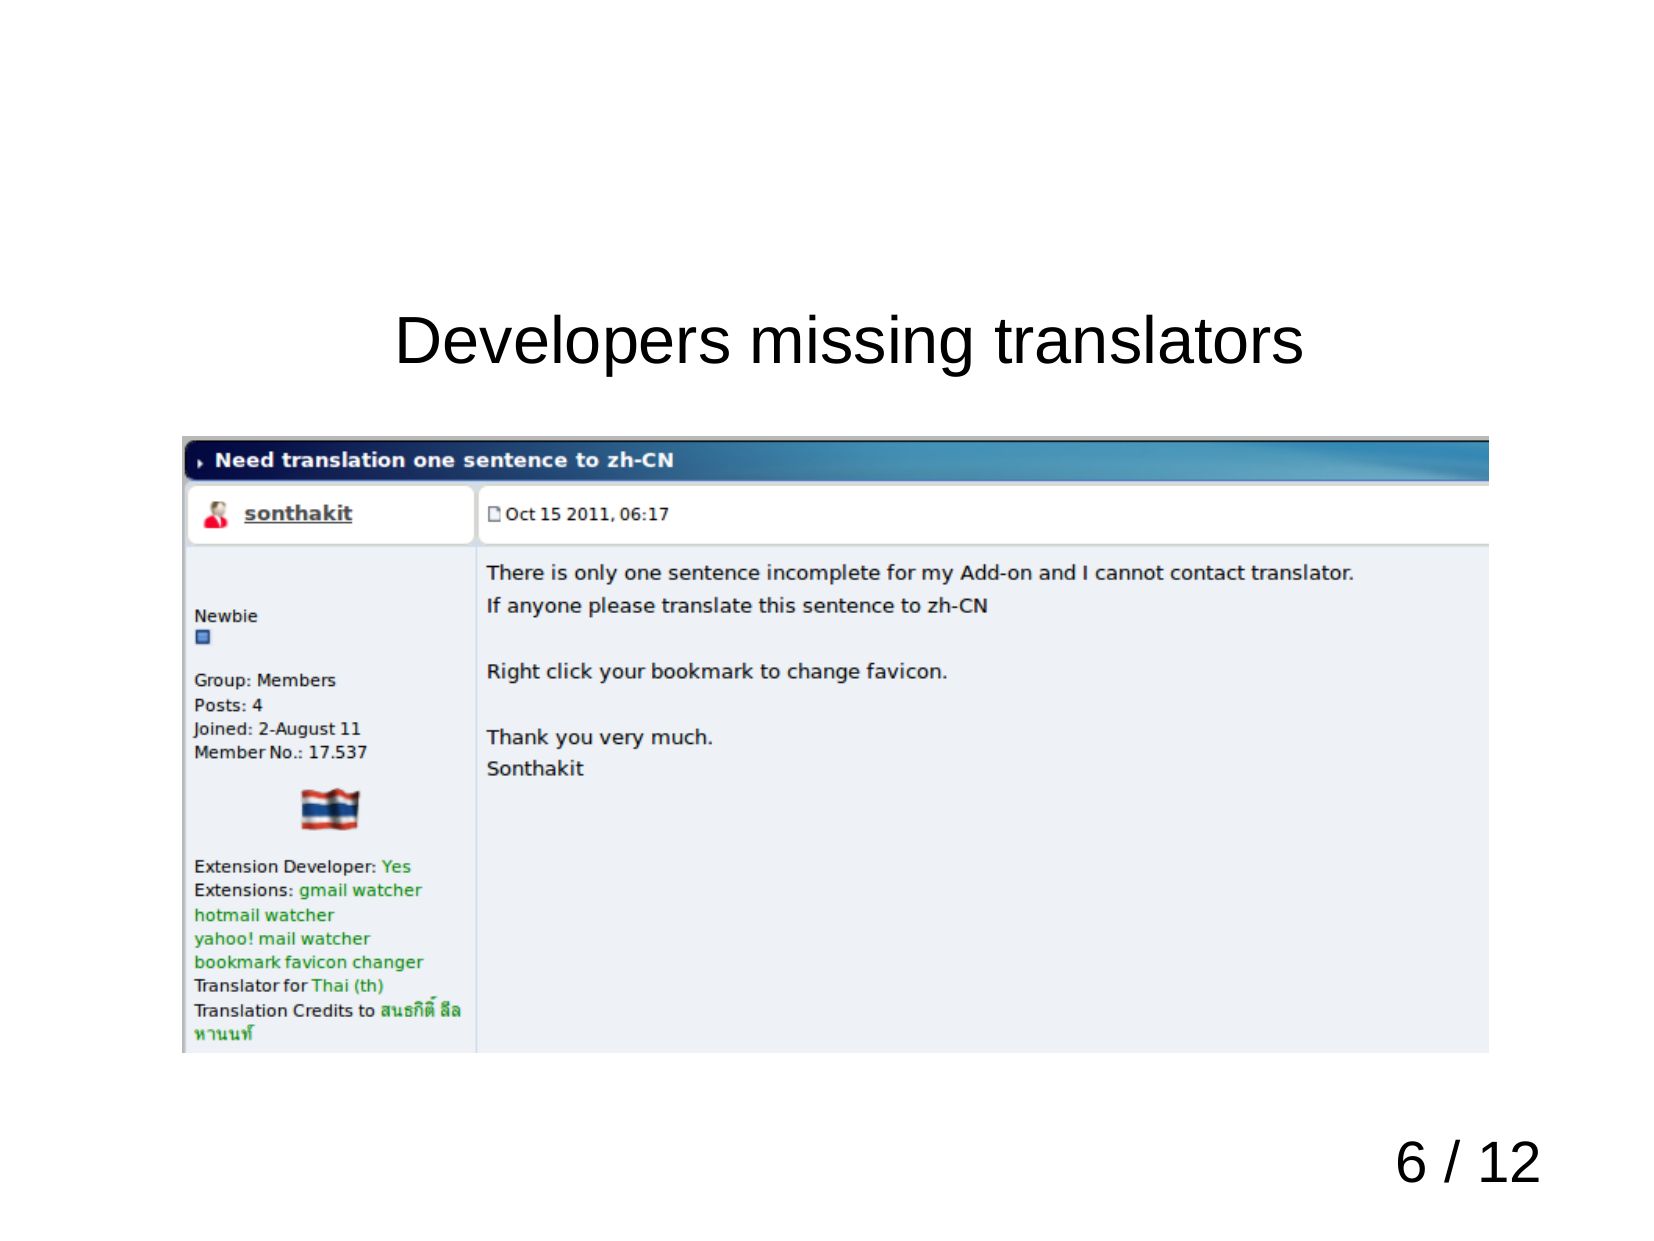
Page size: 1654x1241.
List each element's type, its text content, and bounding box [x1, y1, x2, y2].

picture [182, 436, 1489, 1053]
text_box <numéro> / 12 [1354, 1122, 1654, 1229]
subtitle Developers missing translators [106, 43, 1595, 863]
